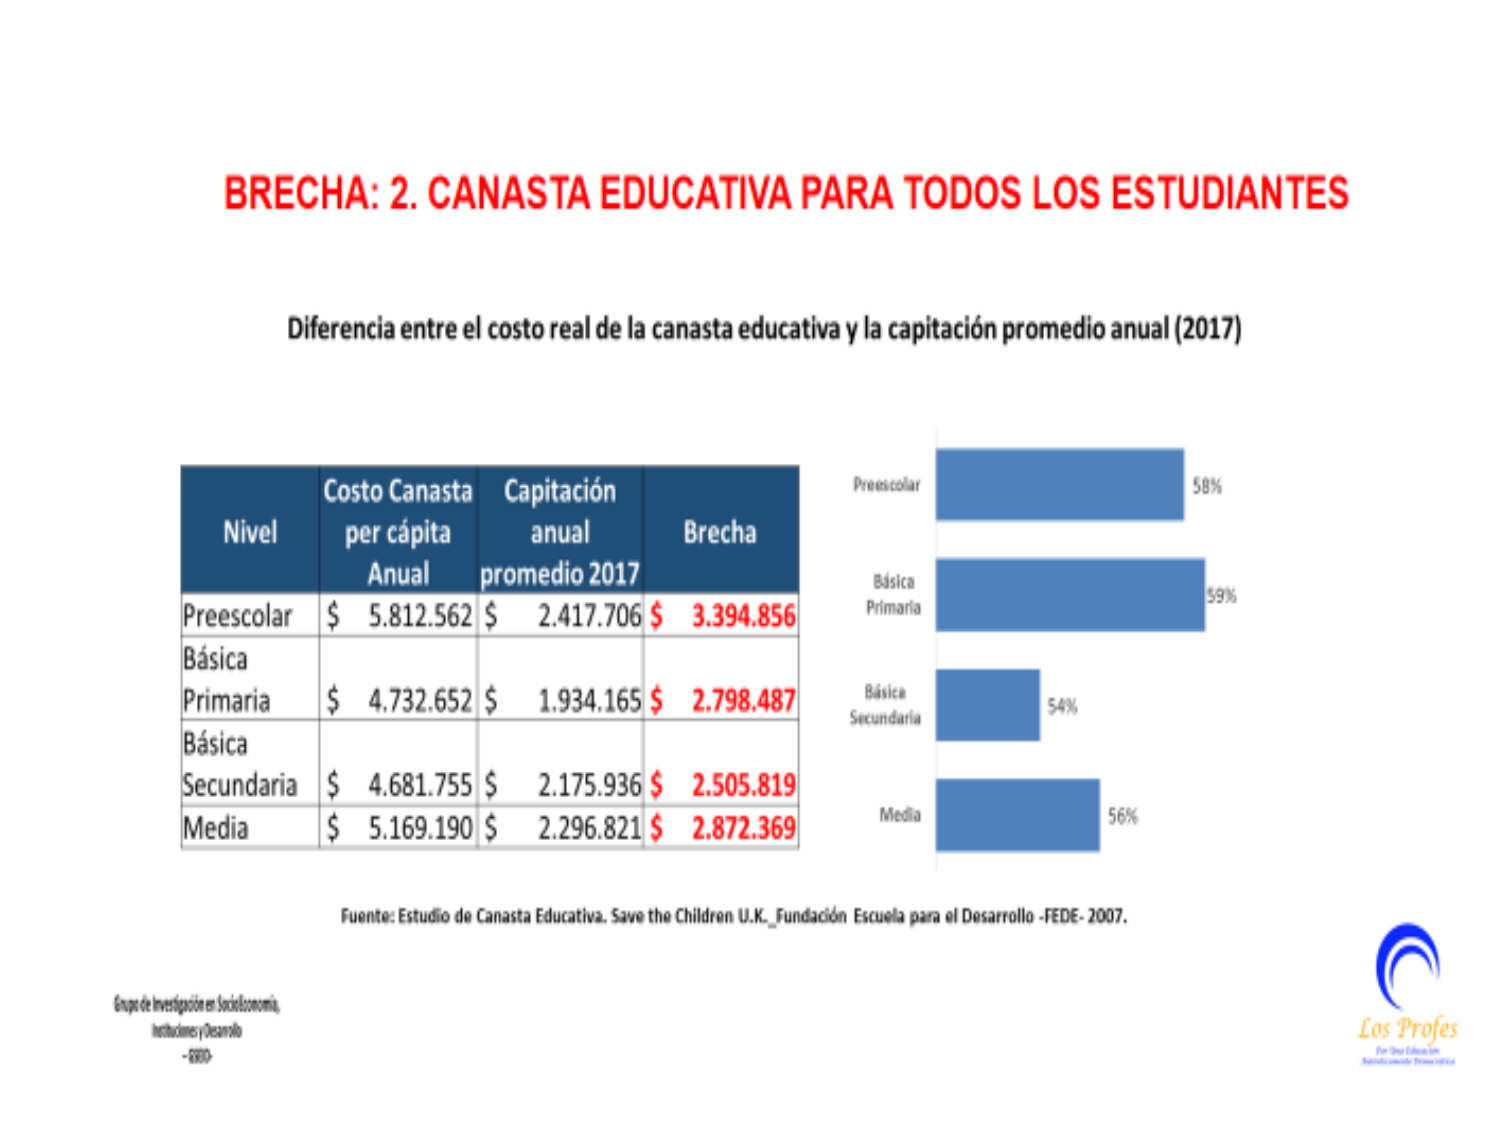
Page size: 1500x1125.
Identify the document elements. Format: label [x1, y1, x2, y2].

picture [109, 40, 1466, 1076]
